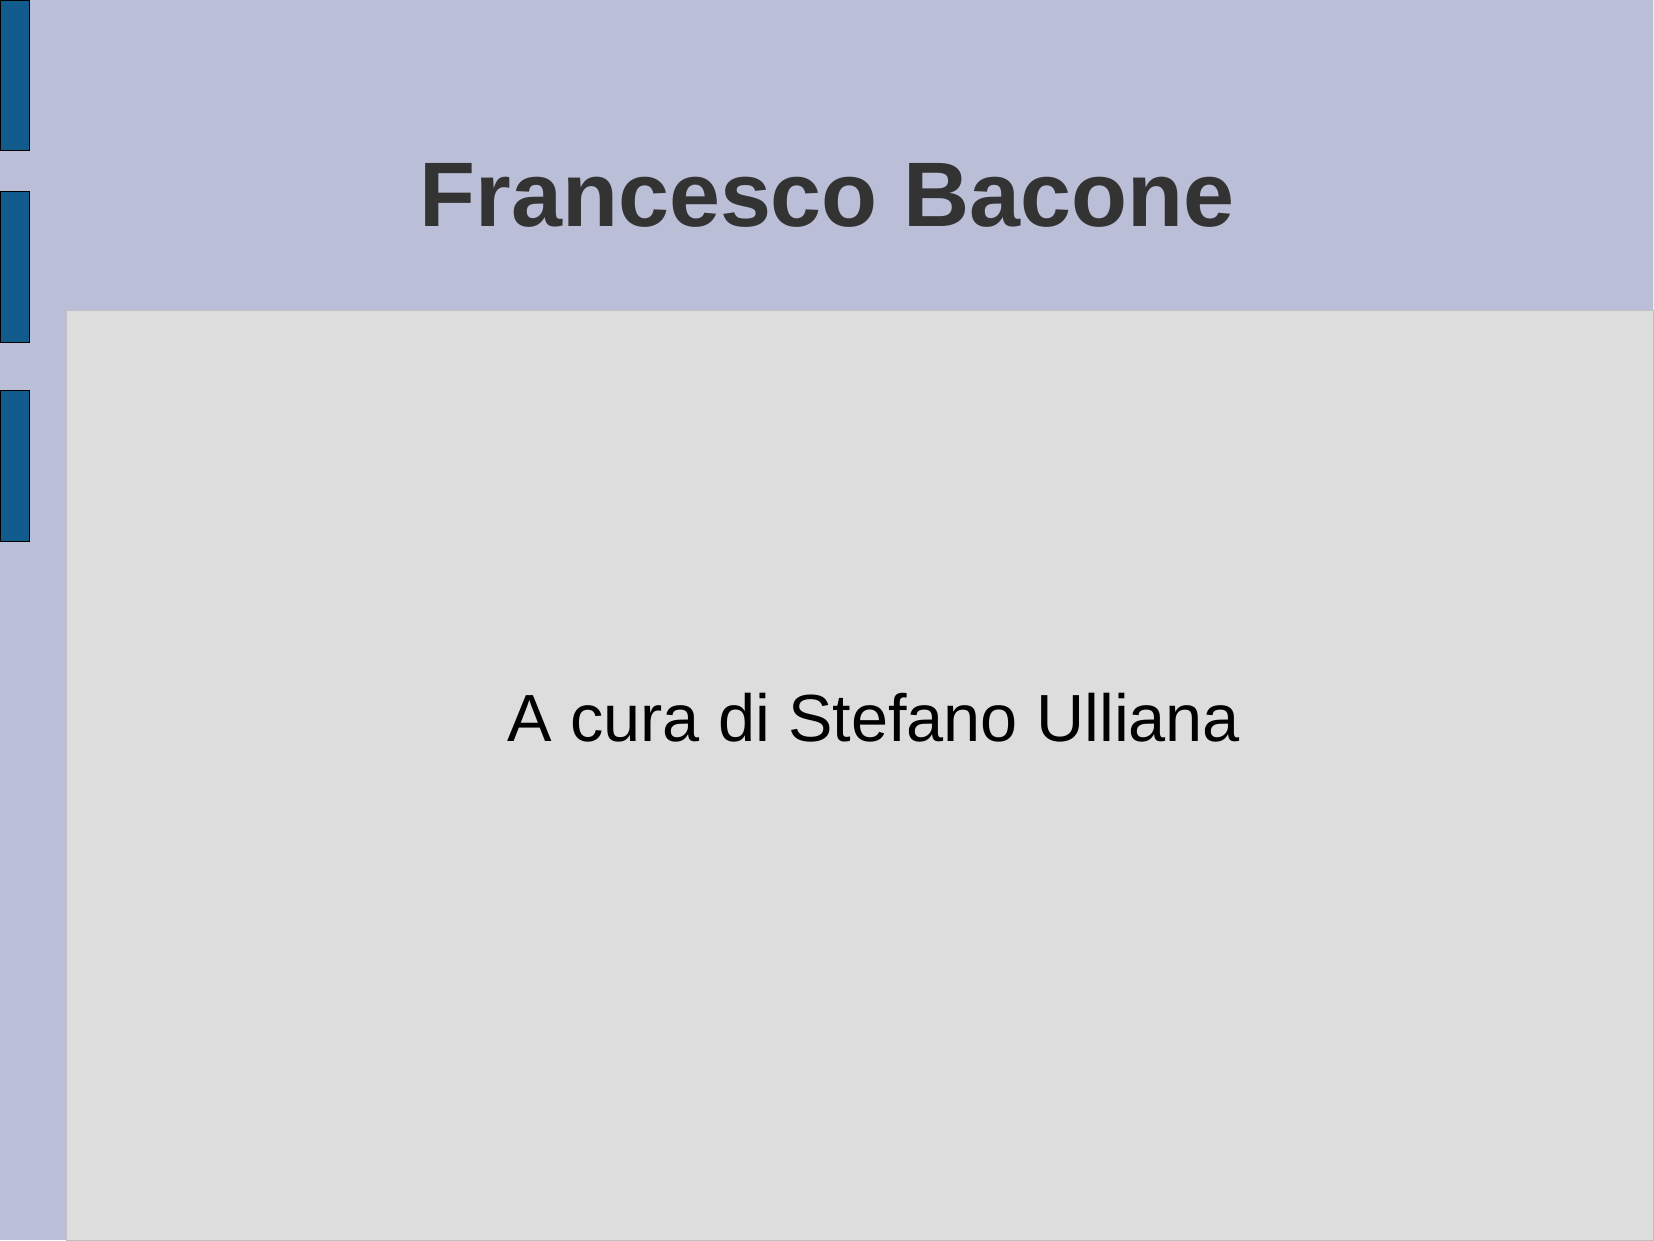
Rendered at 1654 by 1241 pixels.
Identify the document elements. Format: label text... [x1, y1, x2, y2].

subtitle A cura di Stefano Ulliana [178, 364, 1570, 1147]
title Francesco Bacone [121, 91, 1534, 299]
